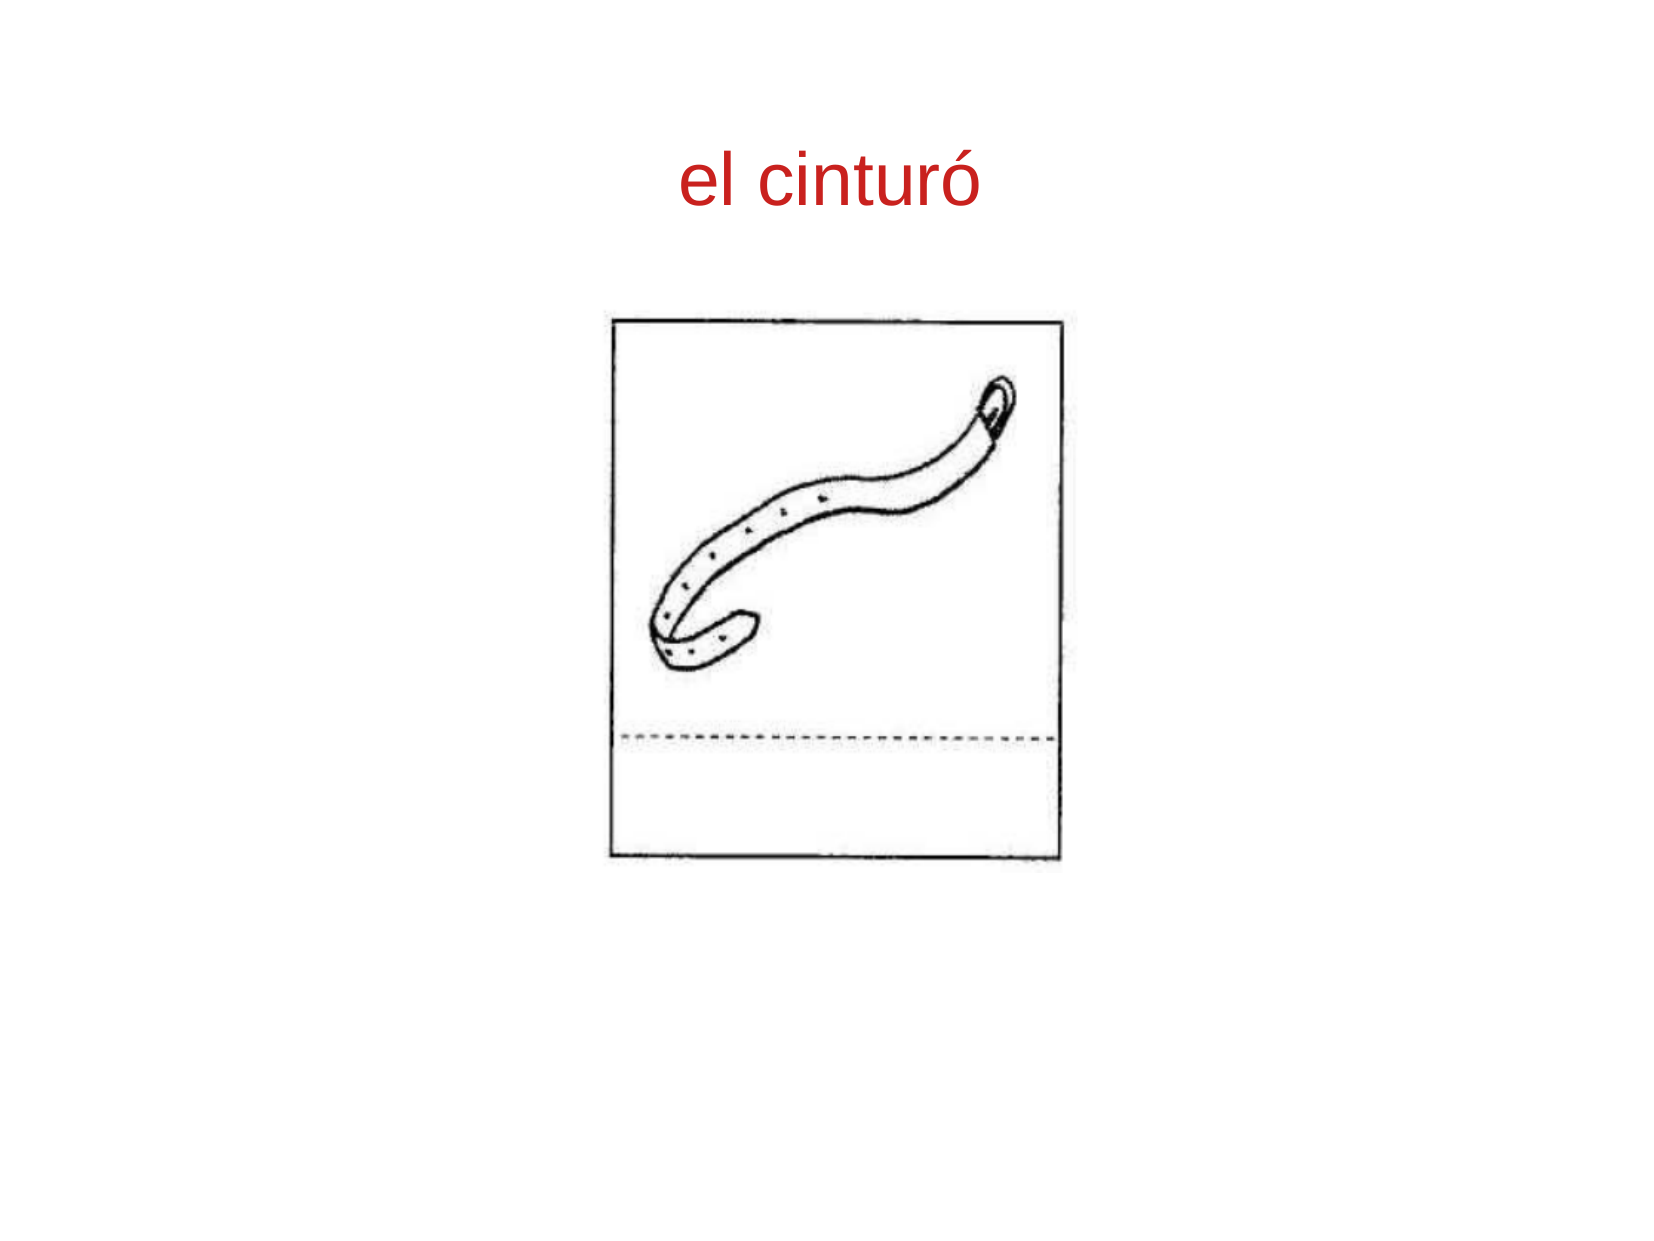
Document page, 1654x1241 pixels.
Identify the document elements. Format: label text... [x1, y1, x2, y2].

picture [581, 291, 1094, 873]
text_box el cinturó [289, 94, 1371, 257]
